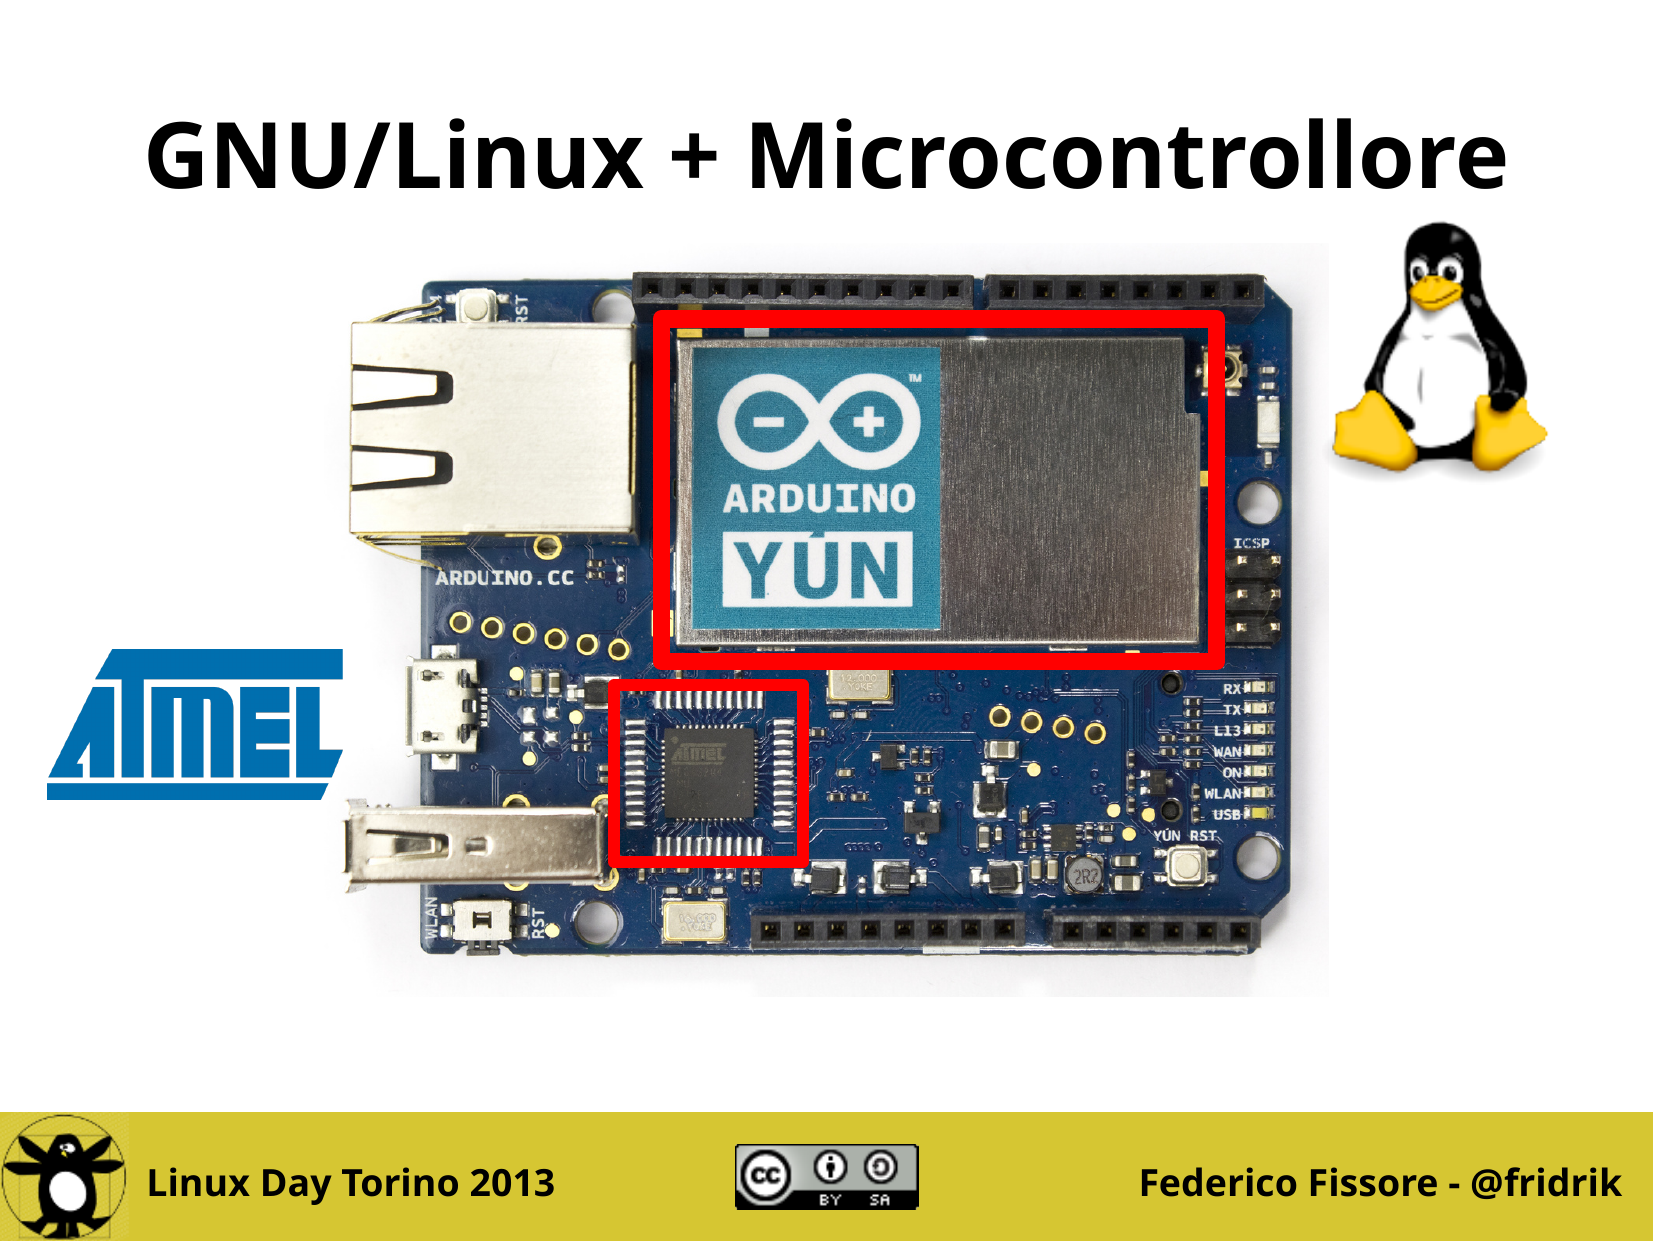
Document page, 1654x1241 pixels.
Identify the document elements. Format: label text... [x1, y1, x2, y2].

text_box Linux Day Torino 2013 [131, 1148, 553, 1206]
title GNU/Linux + Microcontrollore [82, 49, 1571, 257]
picture [0, 1112, 1653, 1241]
picture [47, 210, 1560, 997]
text_box Federico Fissore - @fridrik [1123, 1148, 1627, 1206]
